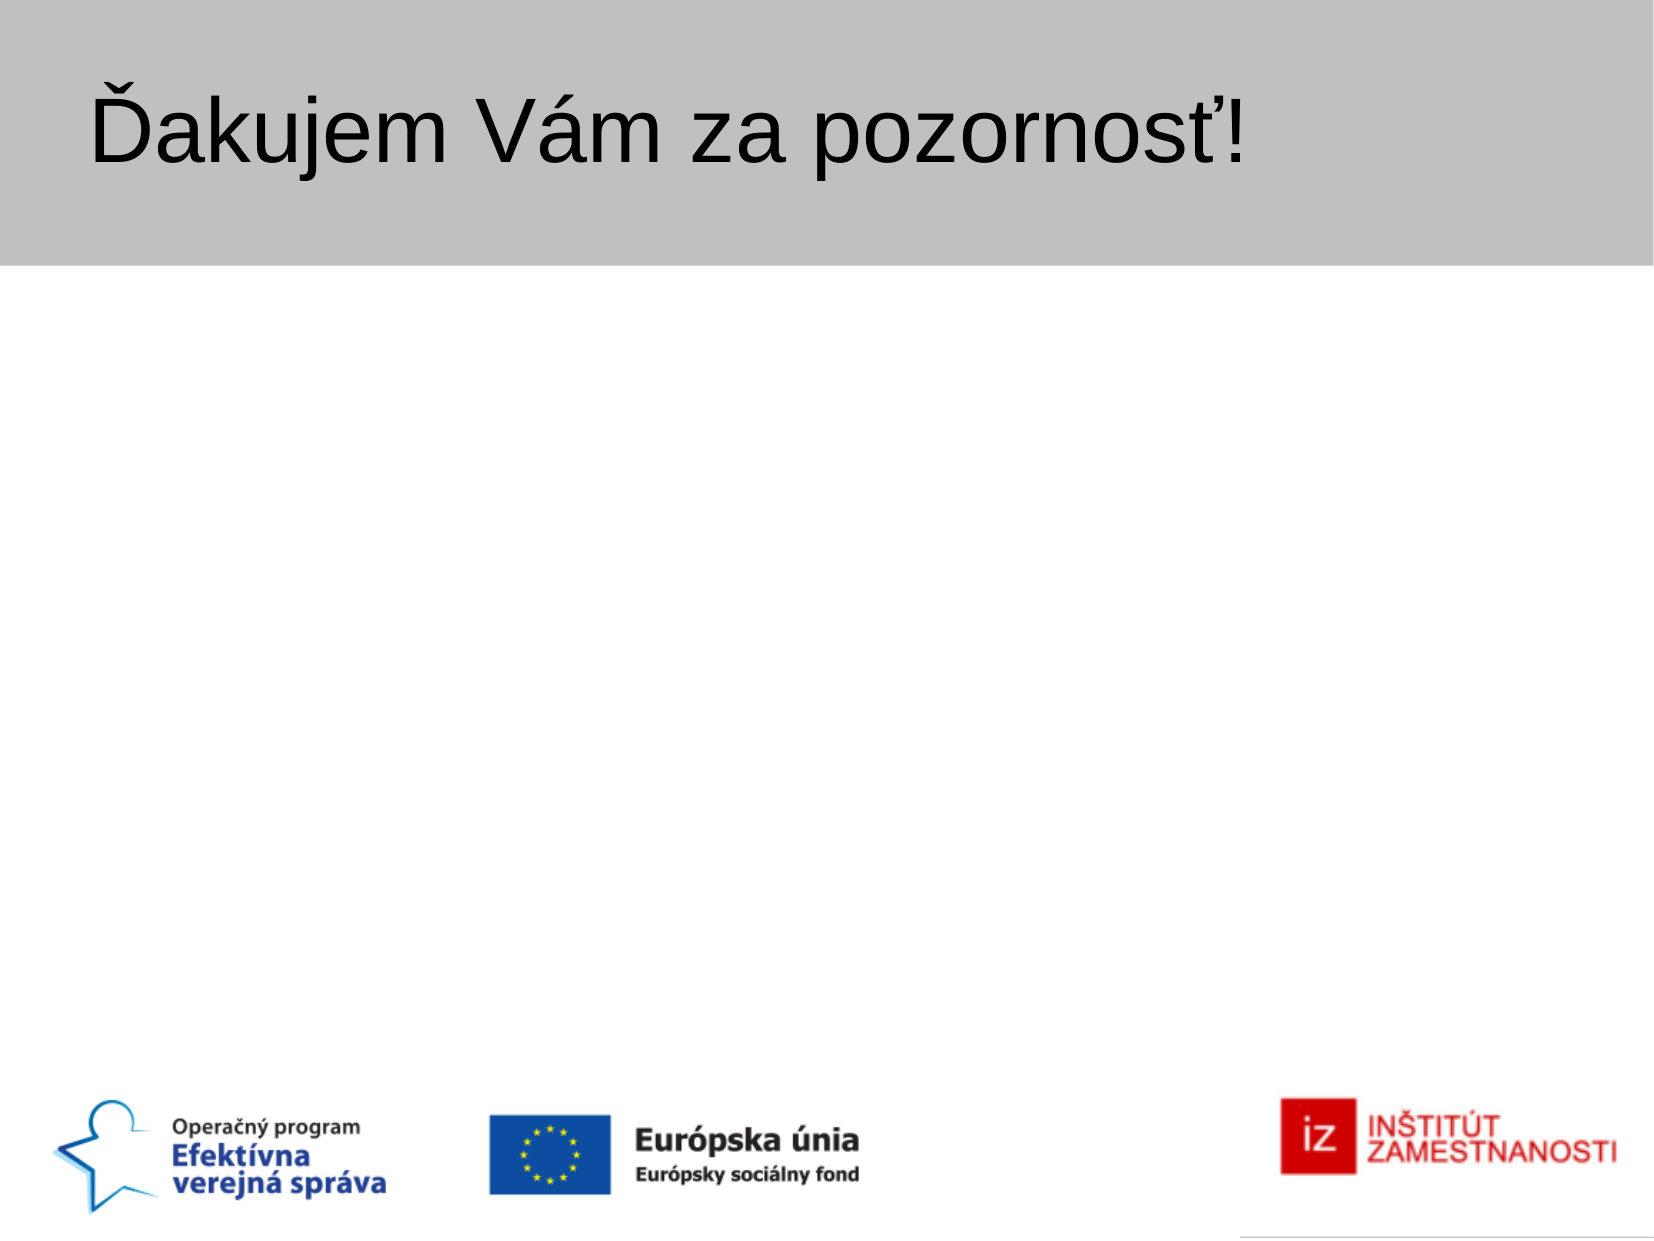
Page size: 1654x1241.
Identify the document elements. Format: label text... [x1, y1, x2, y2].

text_box Ďakujem Vám za pozornosť! [88, 29, 1565, 237]
picture [1240, 1033, 1654, 1240]
picture [29, 1062, 886, 1240]
